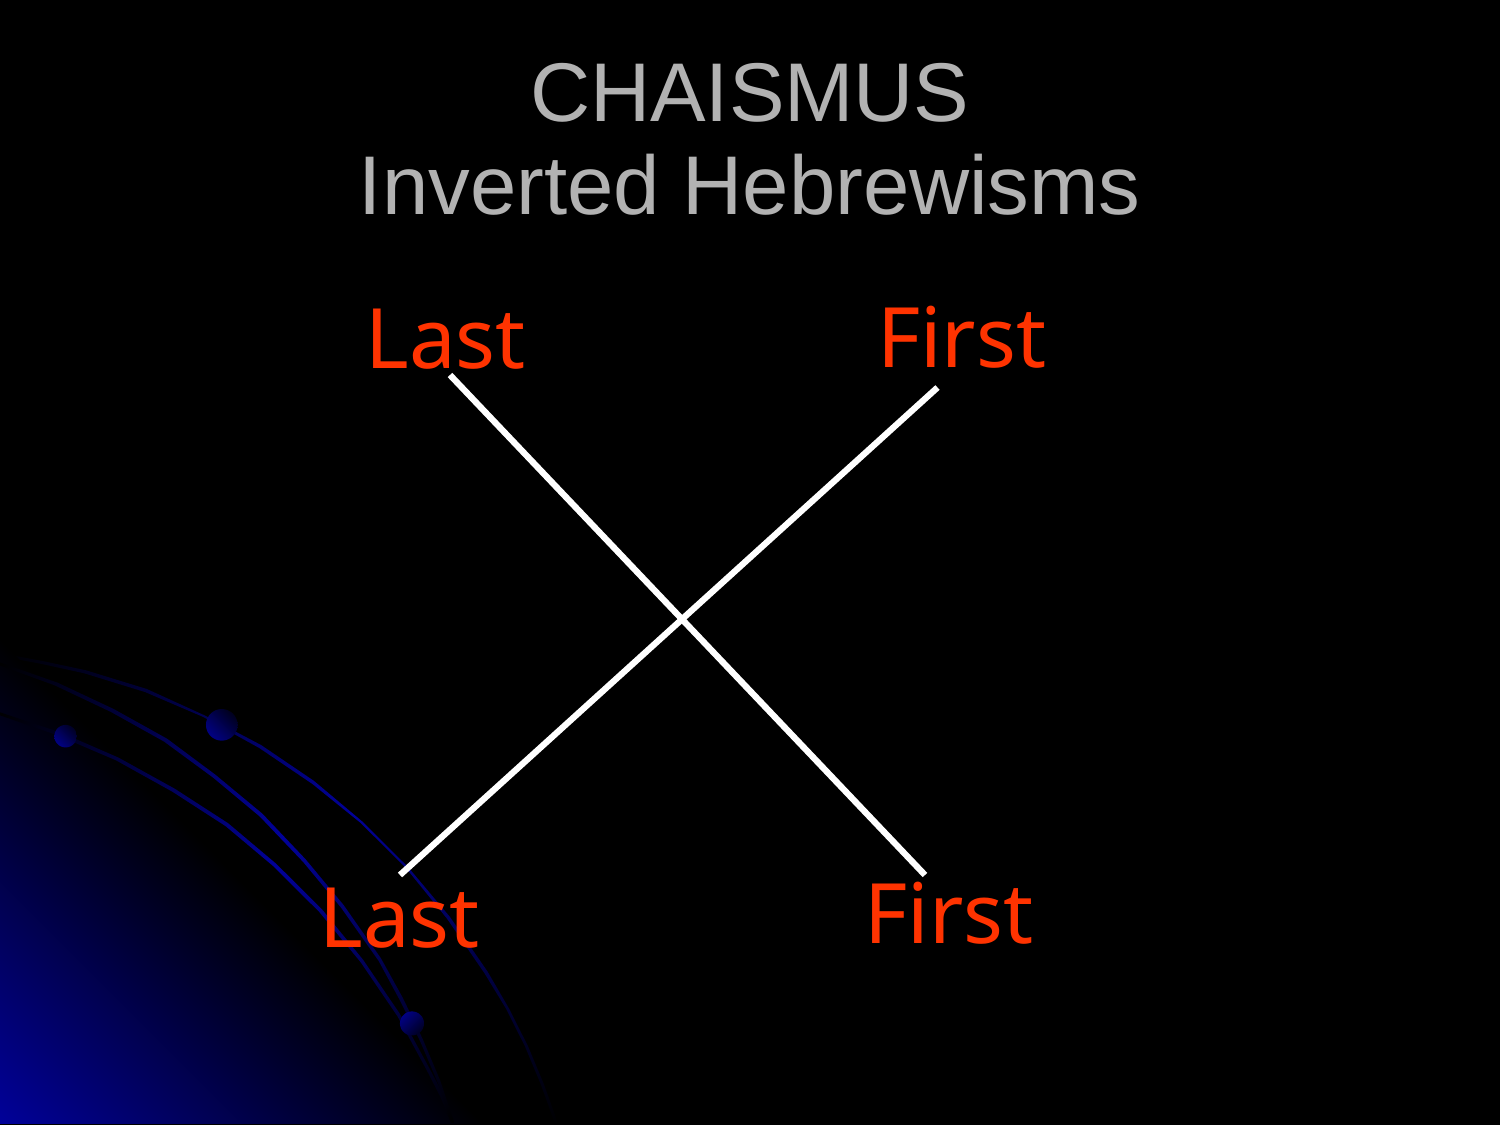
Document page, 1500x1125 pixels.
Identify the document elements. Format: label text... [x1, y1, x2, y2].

text_box Last [350, 277, 564, 394]
title CHAISMUS Inverted Hebrewisms [75, 31, 1426, 247]
text_box First [862, 276, 1076, 393]
text_box Last [304, 857, 518, 973]
text_box First [849, 852, 1063, 969]
